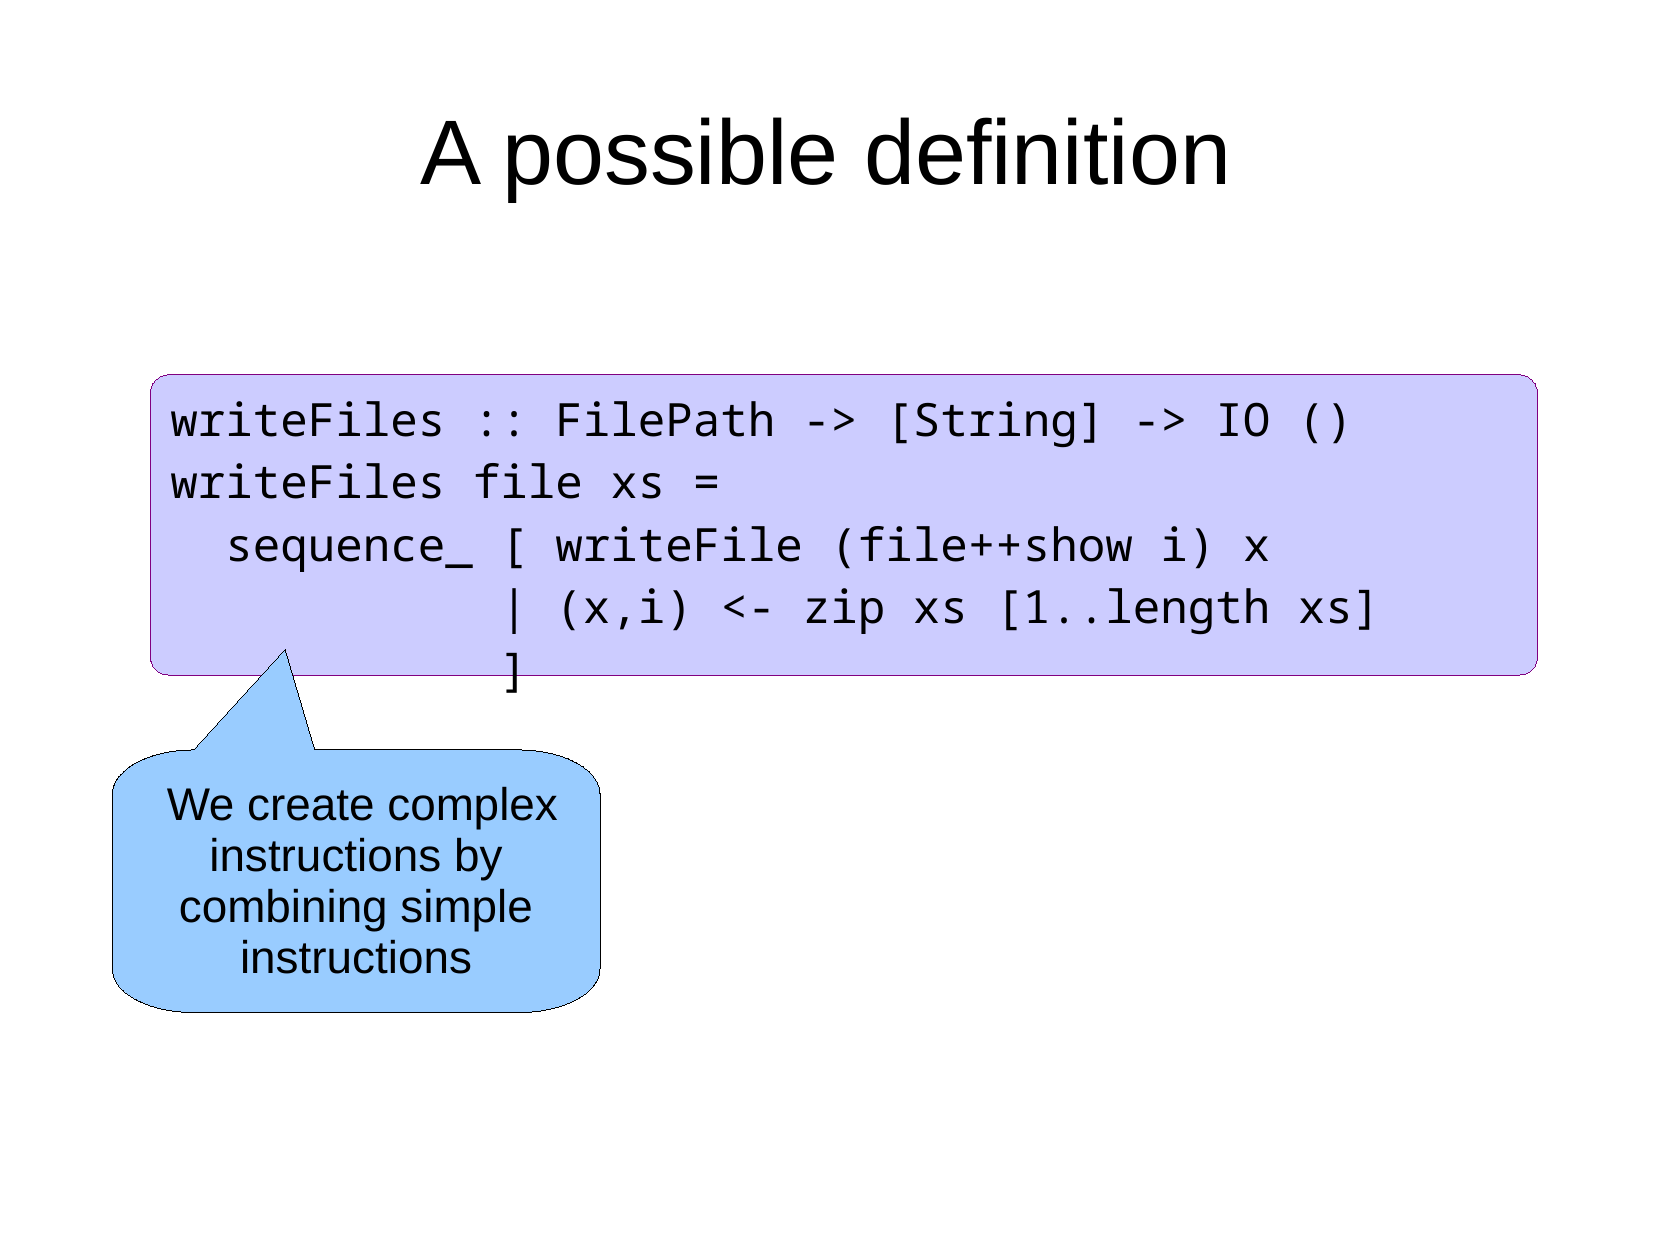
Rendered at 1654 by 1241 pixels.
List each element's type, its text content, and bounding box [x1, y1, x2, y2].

title A possible definition [82, 56, 1571, 250]
text_box writeFiles :: FilePath -> [String] -> IO () writeFiles file xs = sequence_ [ writeFile (file++show i) x | (x,i) <- zip xs [1..length xs] ] [150, 374, 1538, 676]
text_box We create complex instructions by combining simple instructions [112, 649, 601, 1013]
